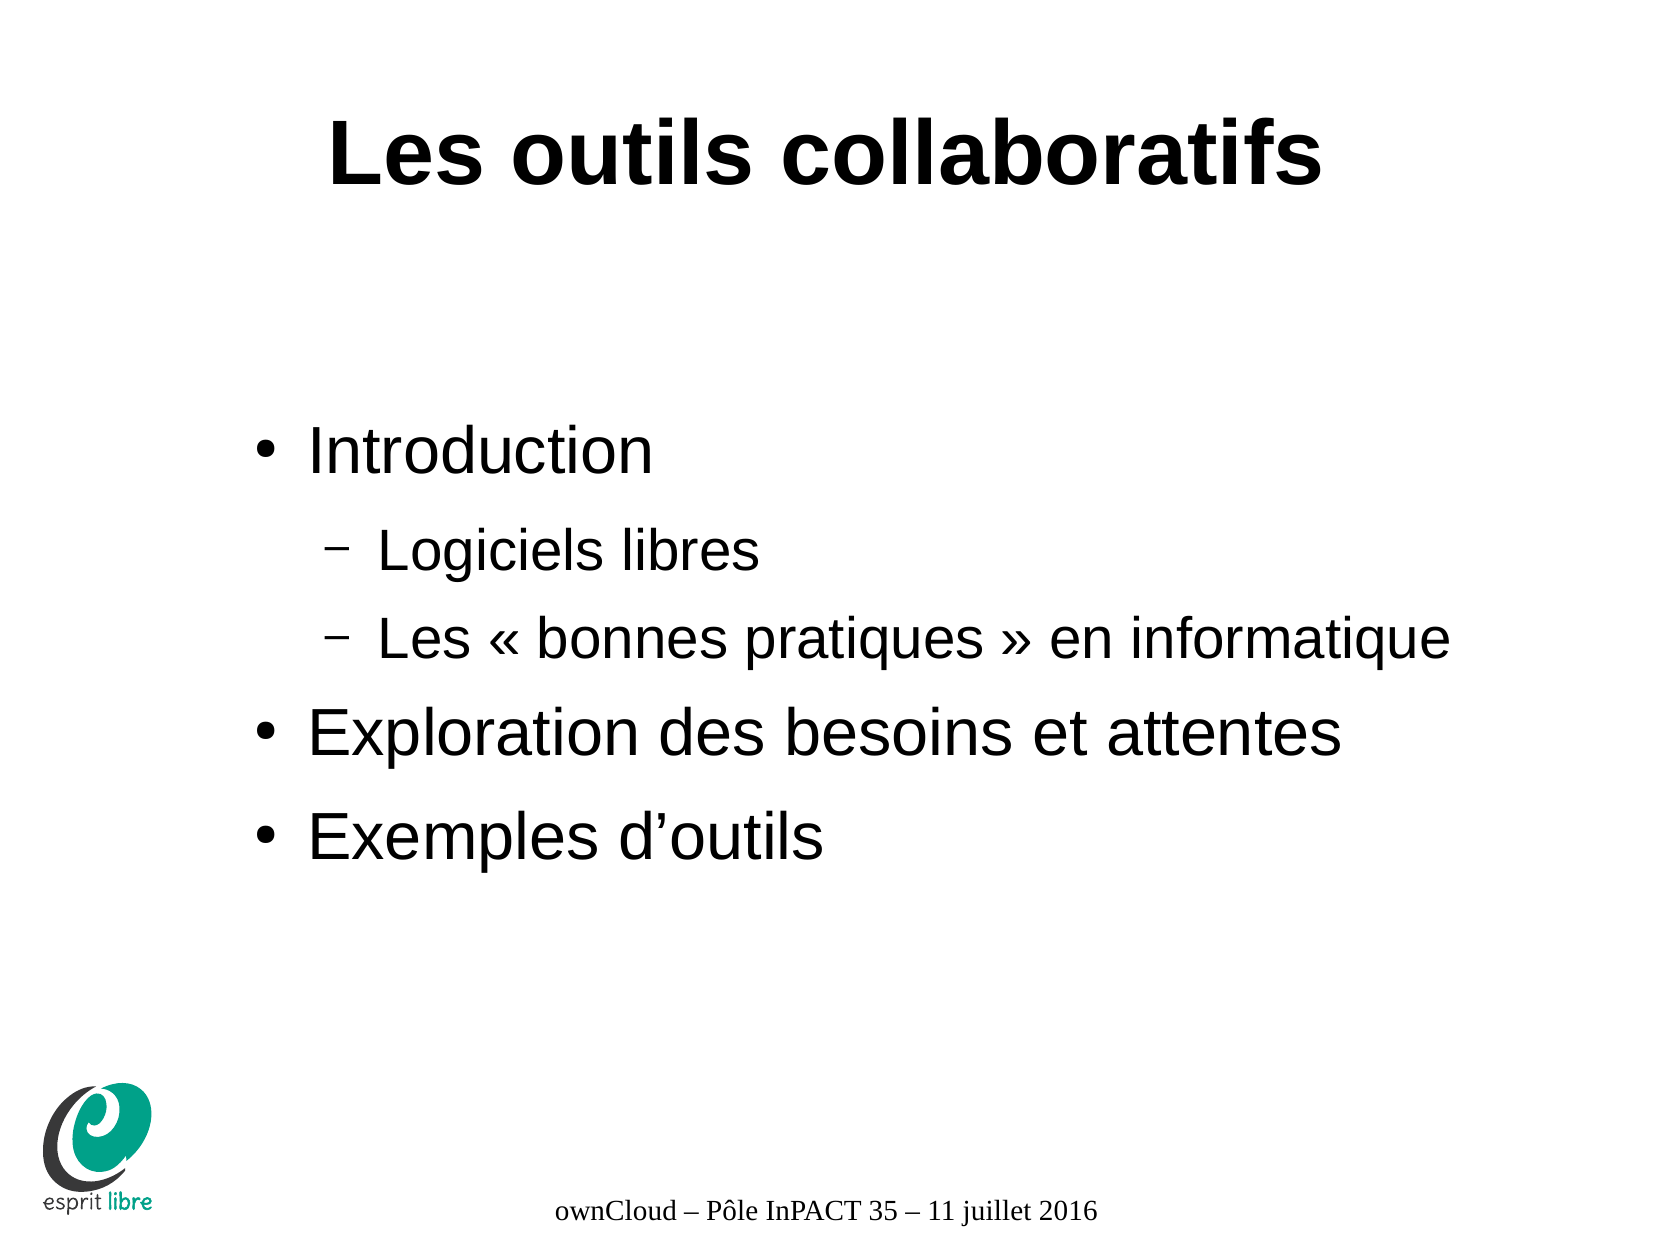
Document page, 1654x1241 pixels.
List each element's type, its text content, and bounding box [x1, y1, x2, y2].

list Introduction Logiciels libres Les « bonnes pratiques » en informatique Exploration des besoins et attentes Exemples d’outils [236, 413, 1571, 1123]
title Les outils collaboratifs [82, 49, 1571, 257]
